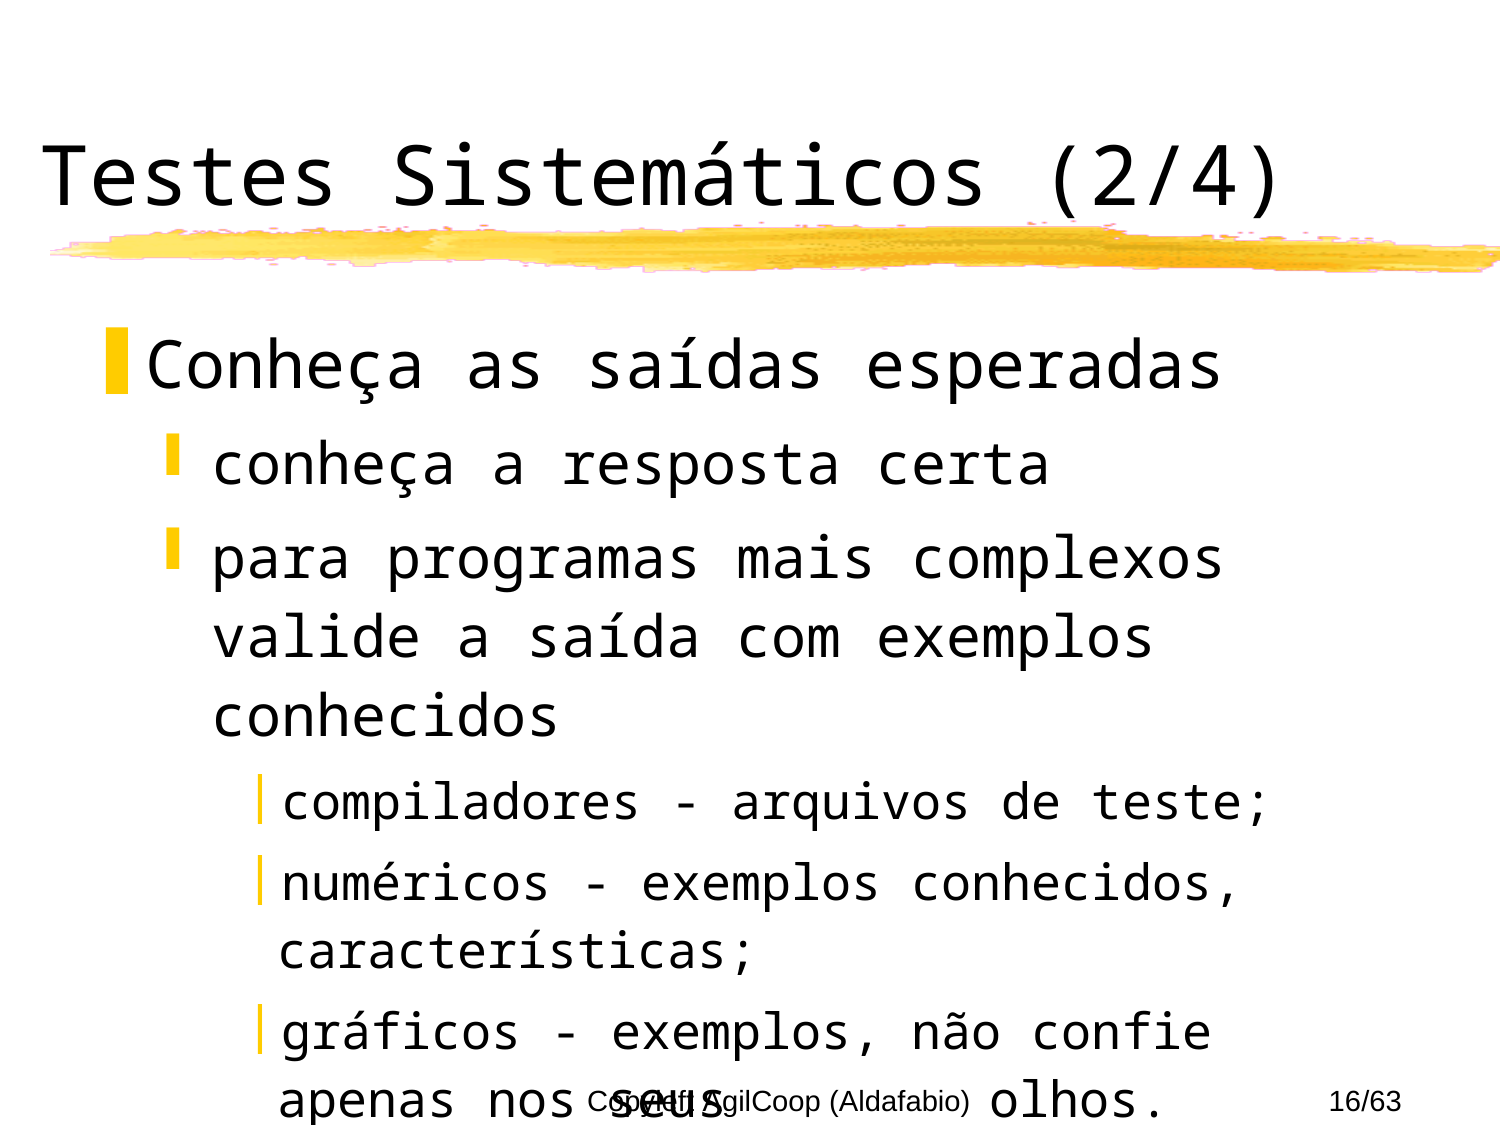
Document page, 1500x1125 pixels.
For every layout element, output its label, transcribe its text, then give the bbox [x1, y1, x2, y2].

picture [50, 215, 1500, 284]
list Conheça as saídas esperadas conheça a resposta certa para programas mais complexos valide a saída com exemplos conhecidos compiladores - arquivos de teste; numéricos - exemplos conhecidos, características; gráficos - exemplos, não confie apenas nos seus olhos. [74, 309, 1417, 994]
title Testes Sistemáticos (2/4) [24, 74, 1488, 238]
